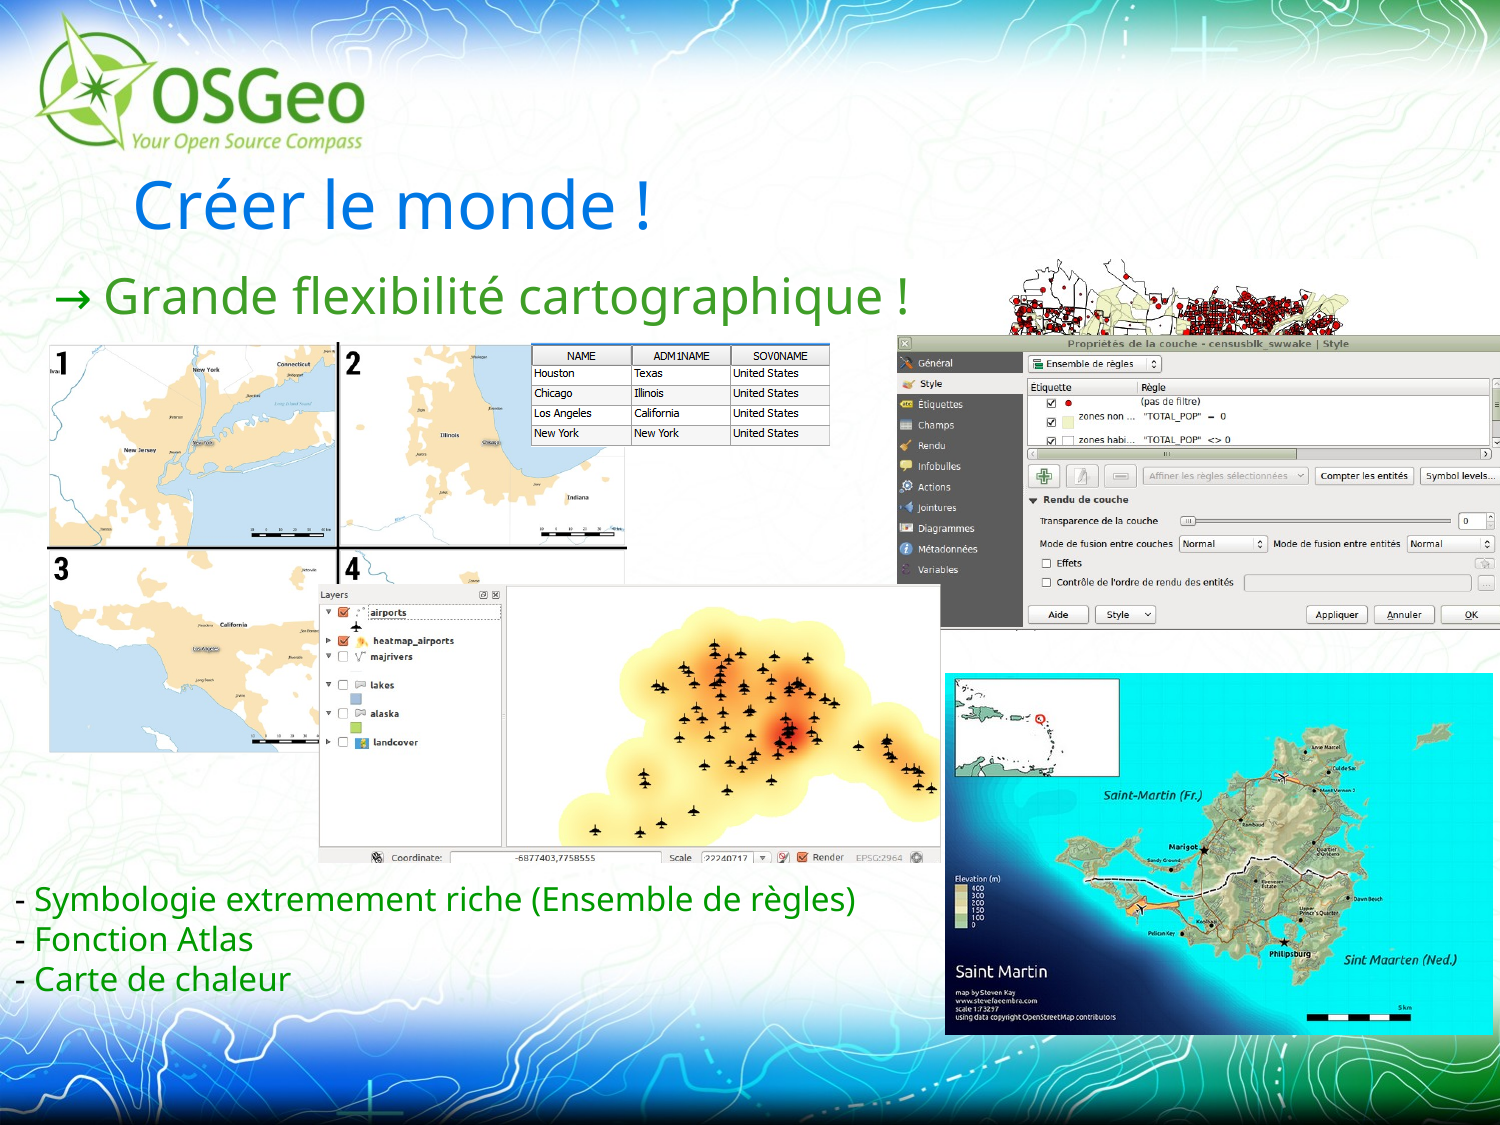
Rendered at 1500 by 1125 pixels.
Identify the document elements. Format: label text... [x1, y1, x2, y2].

text_box - Symbologie extremement riche (Ensemble de règles) - Fonction Atlas - Carte de chaleur [0, 870, 975, 1063]
list → Grande flexibilité cartographique ! [53, 264, 1329, 325]
title Créer le monde ! [118, 118, 1453, 264]
text_box [112, 1063, 426, 1101]
text_box [512, 1035, 988, 1101]
picture [848, 1103, 864, 1109]
picture [0, 0, 1500, 1125]
picture [954, 1101, 961, 1113]
